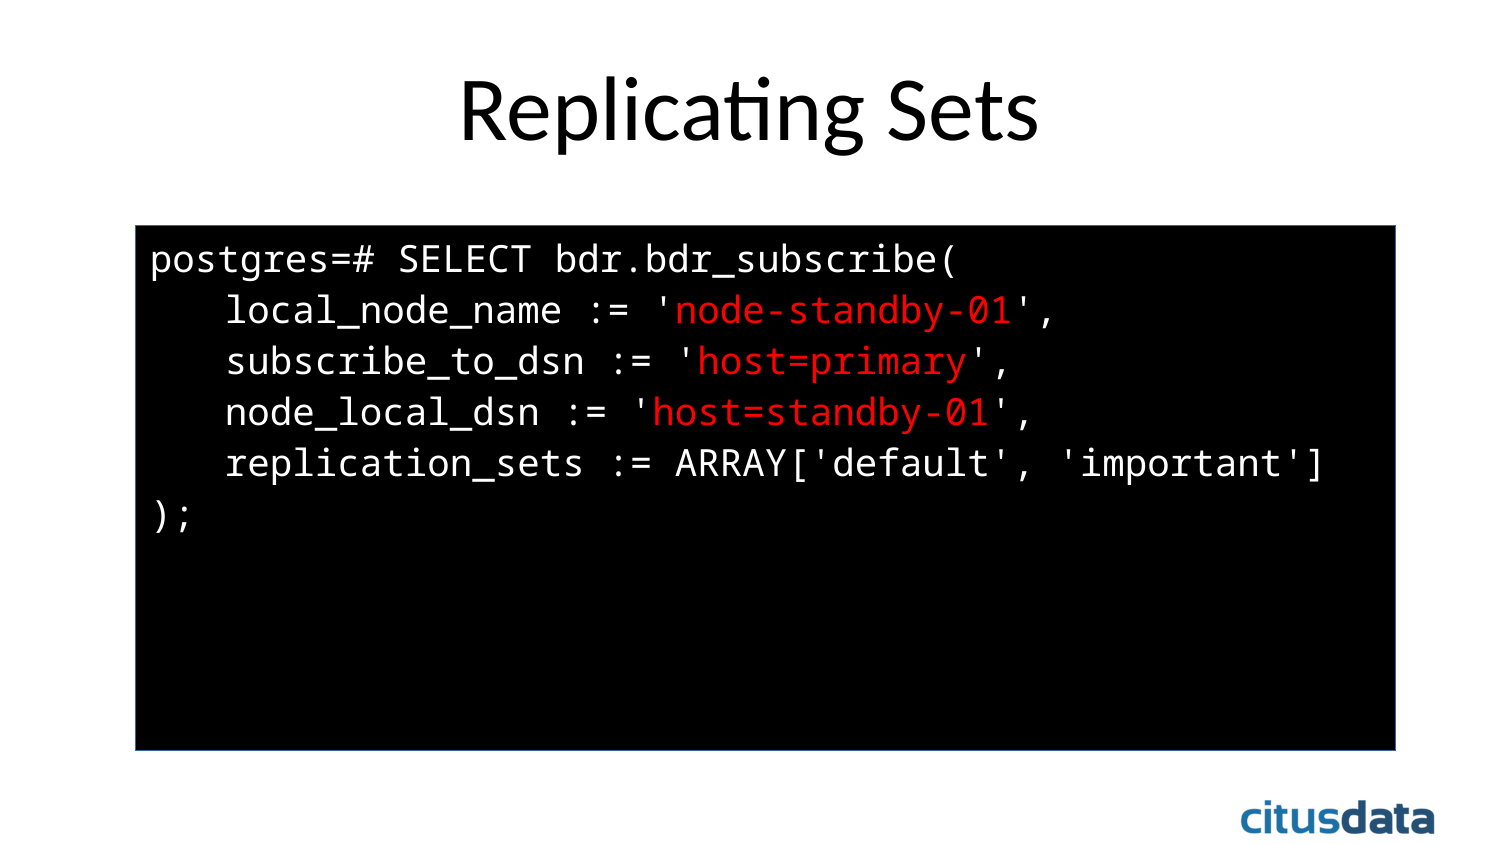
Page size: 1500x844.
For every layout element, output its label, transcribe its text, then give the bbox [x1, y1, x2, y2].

picture [1237, 795, 1439, 837]
text_box postgres=# SELECT bdr.bdr_subscribe( local_node_name := 'node-standby-01', subscribe_to_dsn := 'host=primary', node_local_dsn := 'host=standby-01', replication_sets := ARRAY['default', 'important'] ); [135, 225, 1396, 751]
title Replicating Sets [75, 33, 1425, 175]
